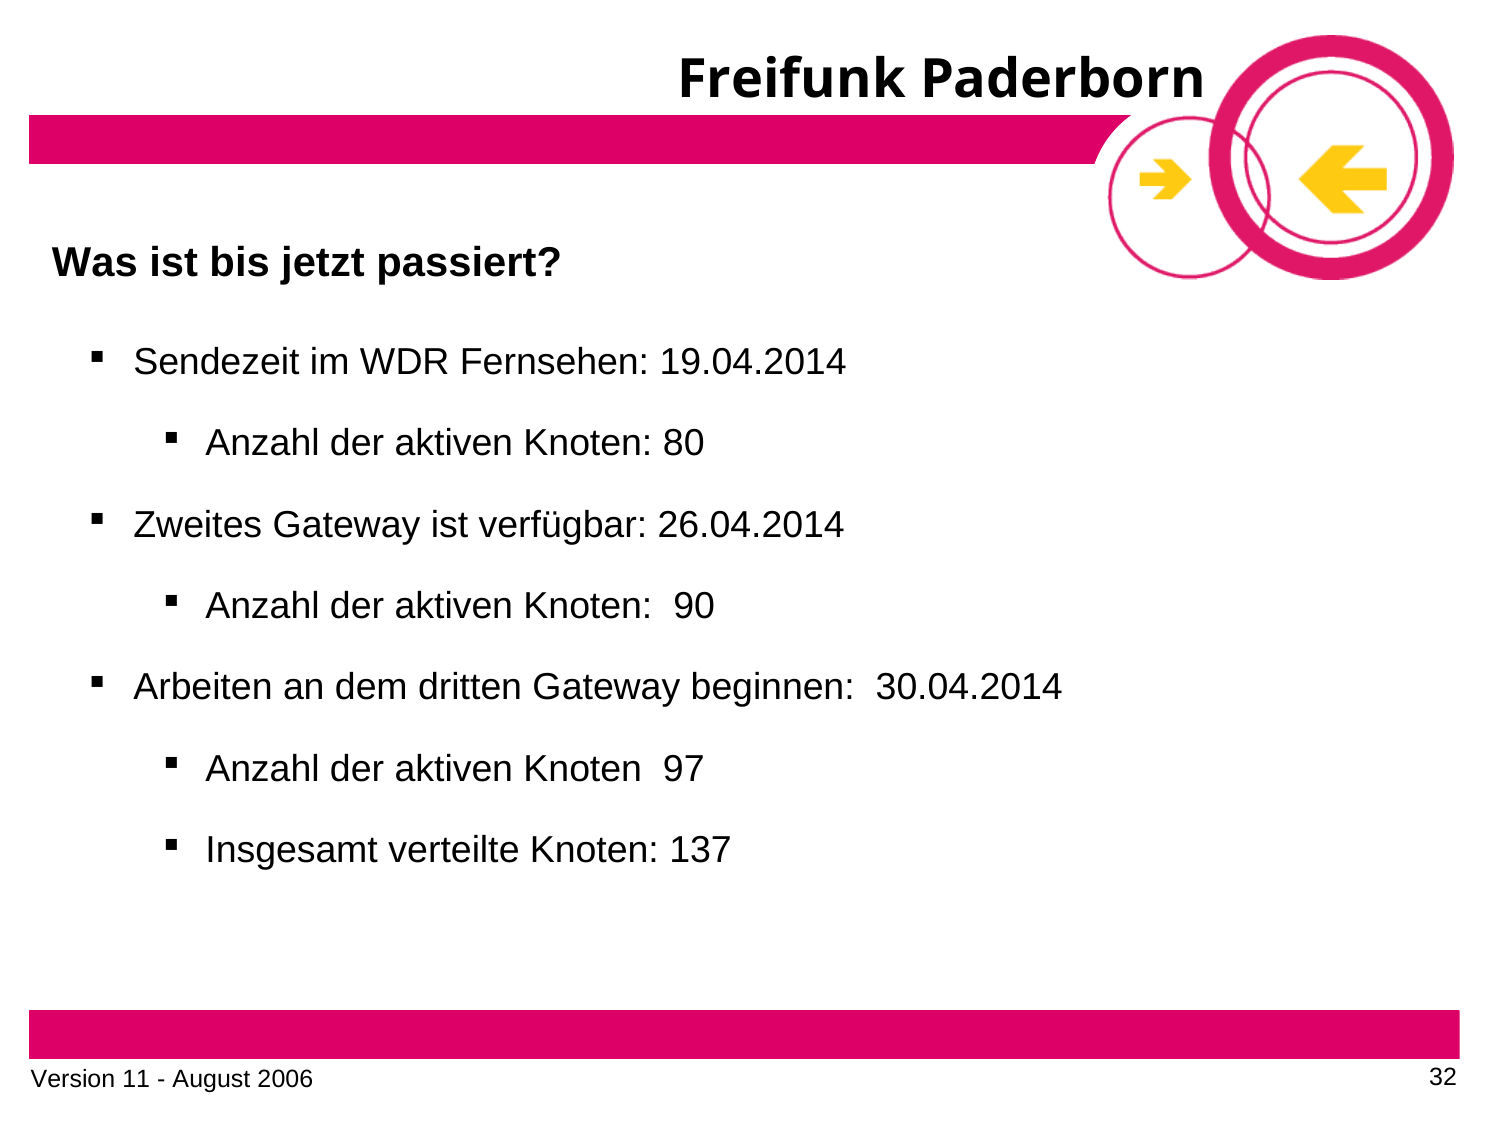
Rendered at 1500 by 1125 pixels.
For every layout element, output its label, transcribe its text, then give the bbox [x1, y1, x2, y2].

text_box Was ist bis jetzt passiert? [51, 235, 1045, 395]
text_box Sendezeit im WDR Fernsehen: 19.04.2014 Anzahl der aktiven Knoten: 80 Zweites Gateway ist verfügbar: 26.04.2014 Anzahl der aktiven Knoten: 90 Arbeiten an dem dritten Gateway beginnen: 30.04.2014 Anzahl der aktiven Knoten 97 Insgesamt verteilte Knoten: 137 [59, 337, 1288, 976]
picture [1107, 35, 1454, 280]
